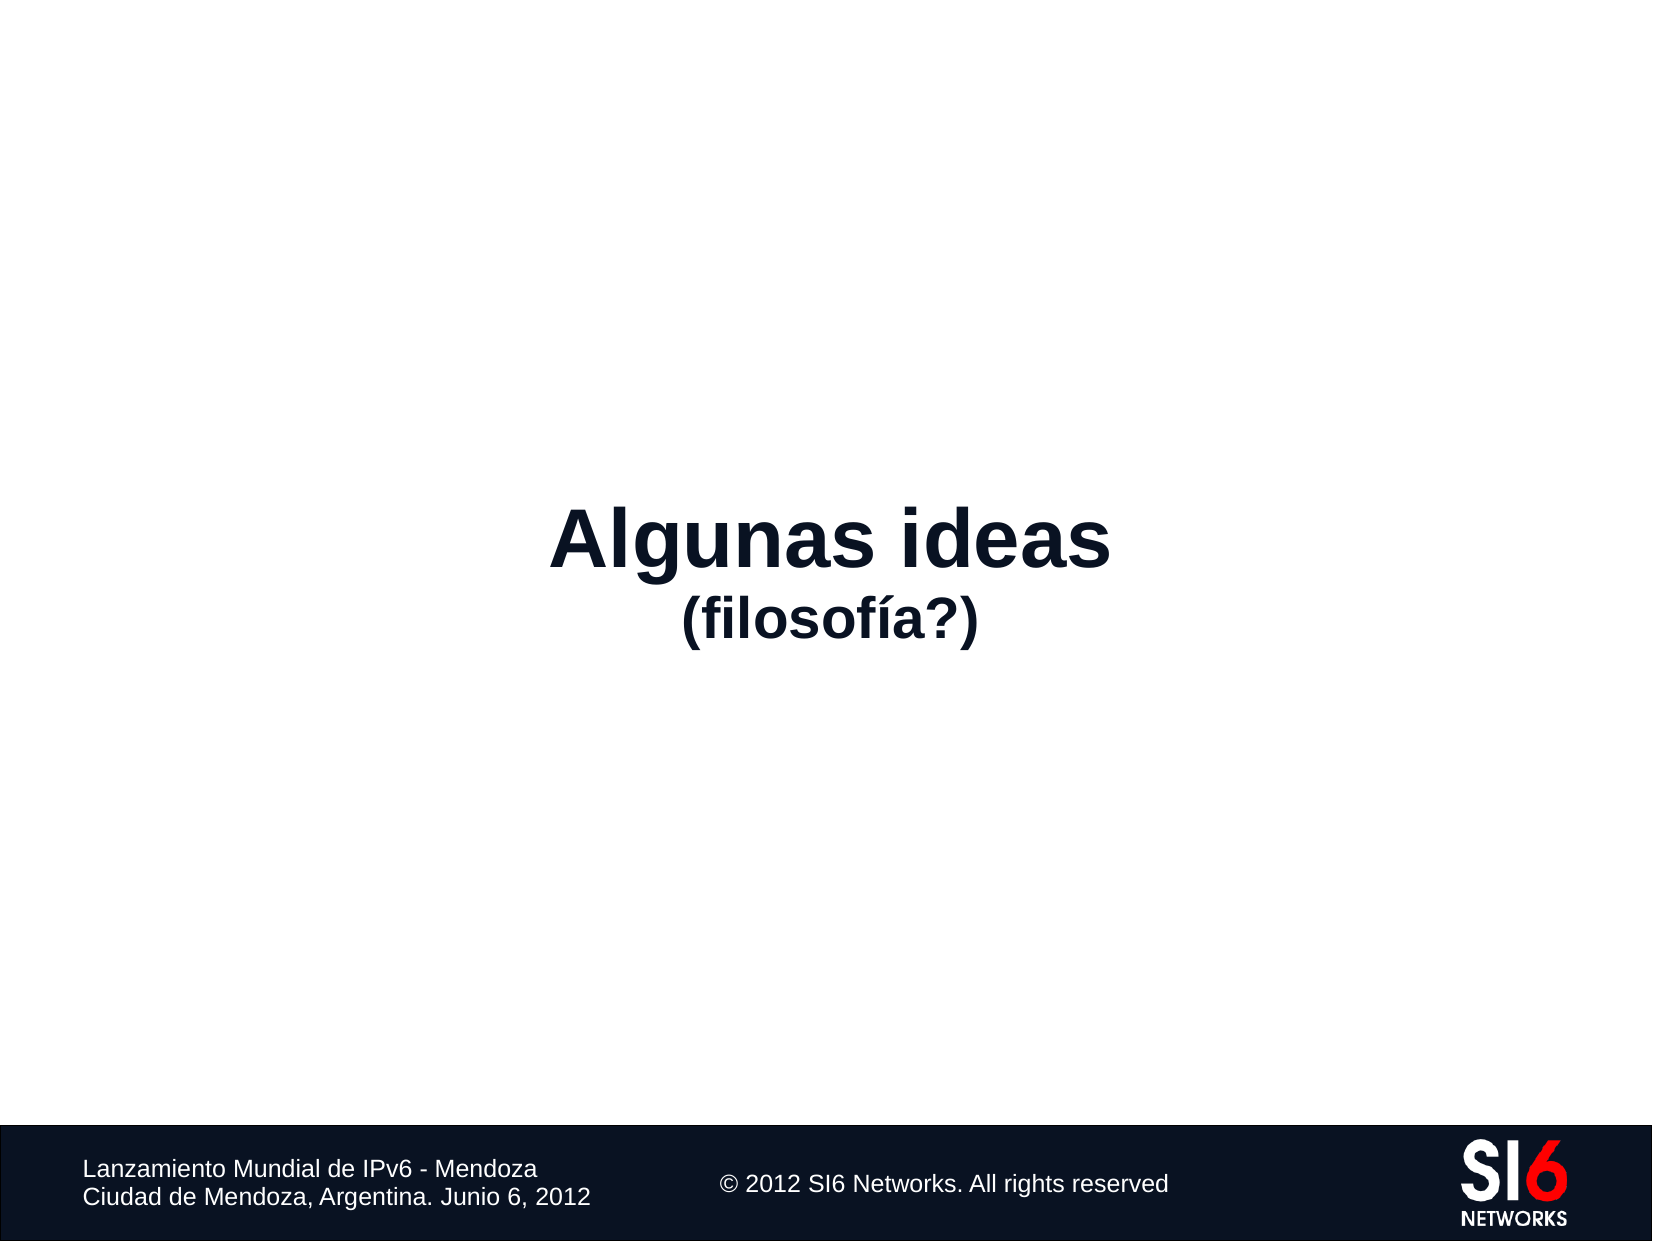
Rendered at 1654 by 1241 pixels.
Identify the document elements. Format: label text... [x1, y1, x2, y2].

picture [1461, 1139, 1567, 1226]
title Algunas ideas (filosofía?) [86, 467, 1576, 676]
